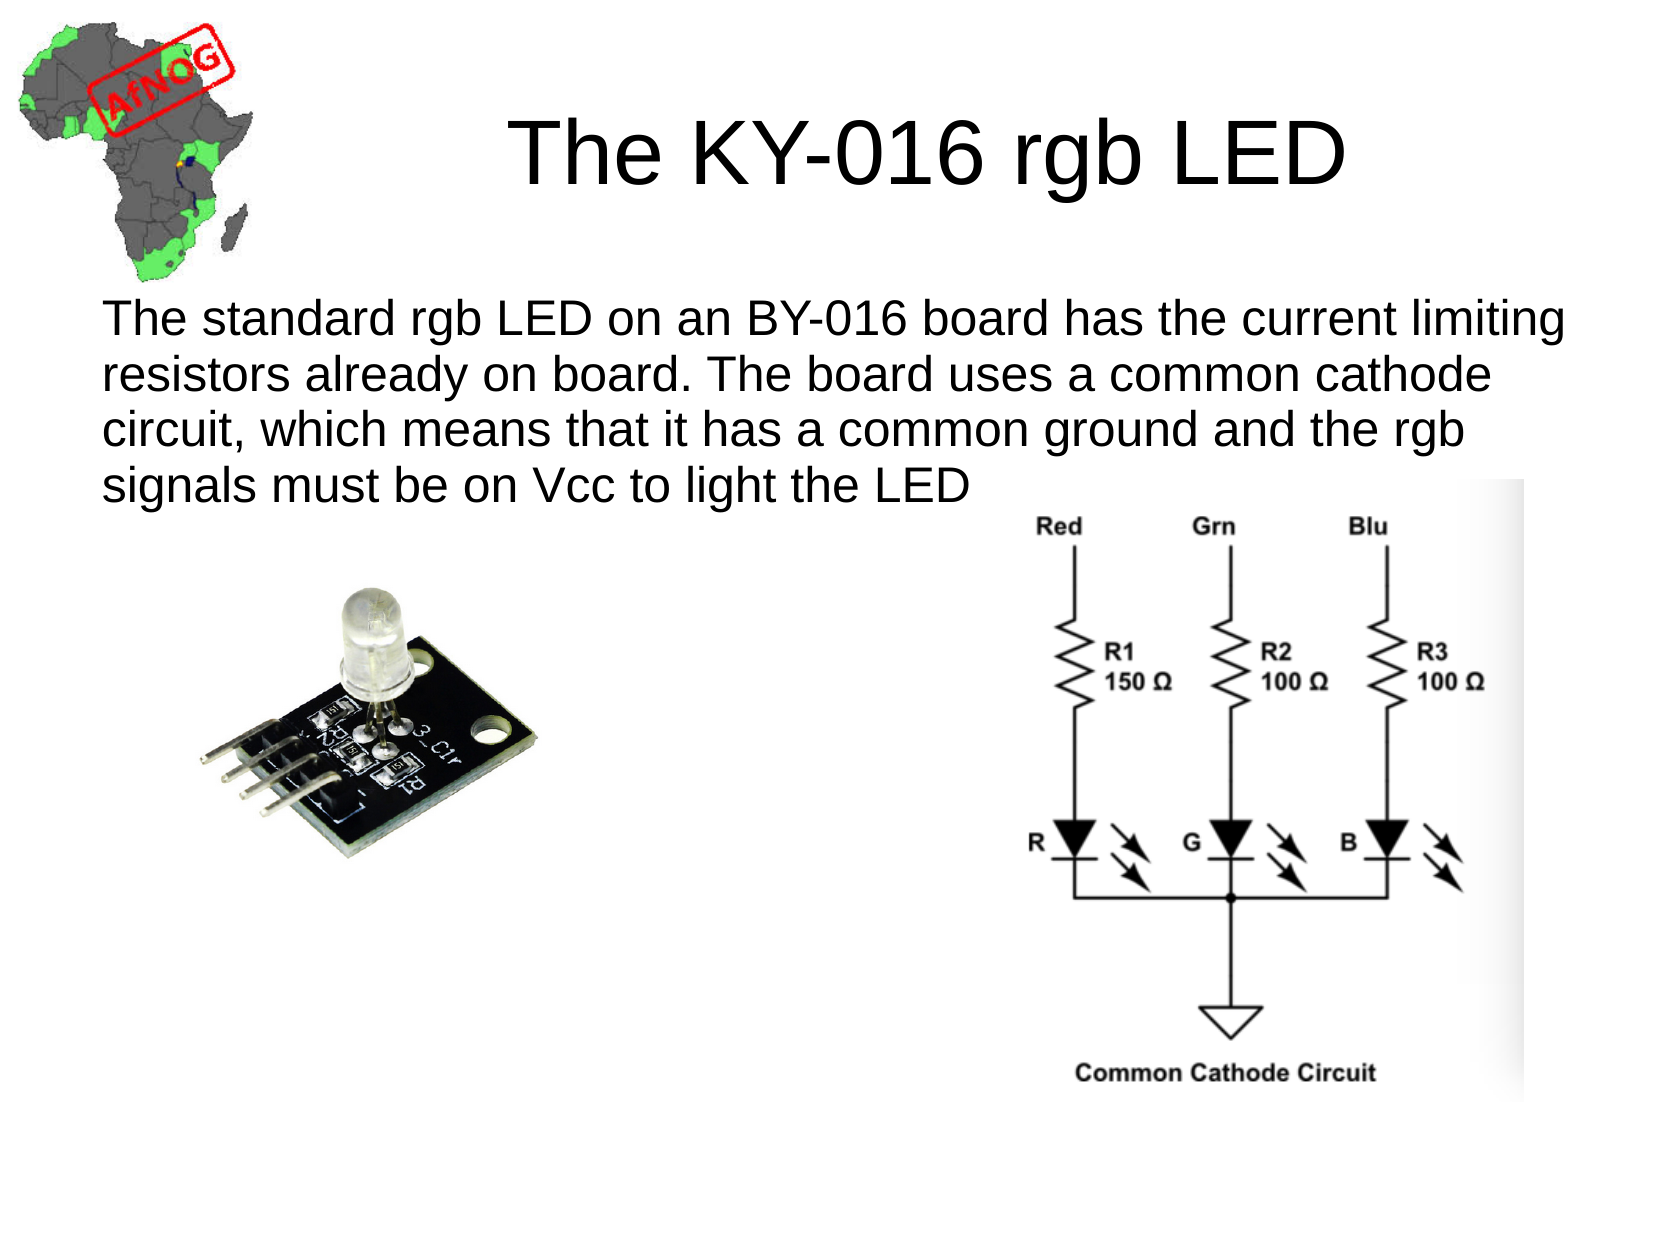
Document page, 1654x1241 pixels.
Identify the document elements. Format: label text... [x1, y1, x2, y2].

picture [9, 0, 259, 291]
picture [195, 577, 545, 871]
title The KY-016 rgb LED [285, 49, 1571, 257]
list The standard rgb LED on an BY-016 board has the current limiting resistors already on board. The board uses a common cathode circuit, which means that it has a common ground and the rgb signals must be on Vcc to light the LED [101, 290, 1591, 1010]
picture [1020, 479, 1524, 1102]
